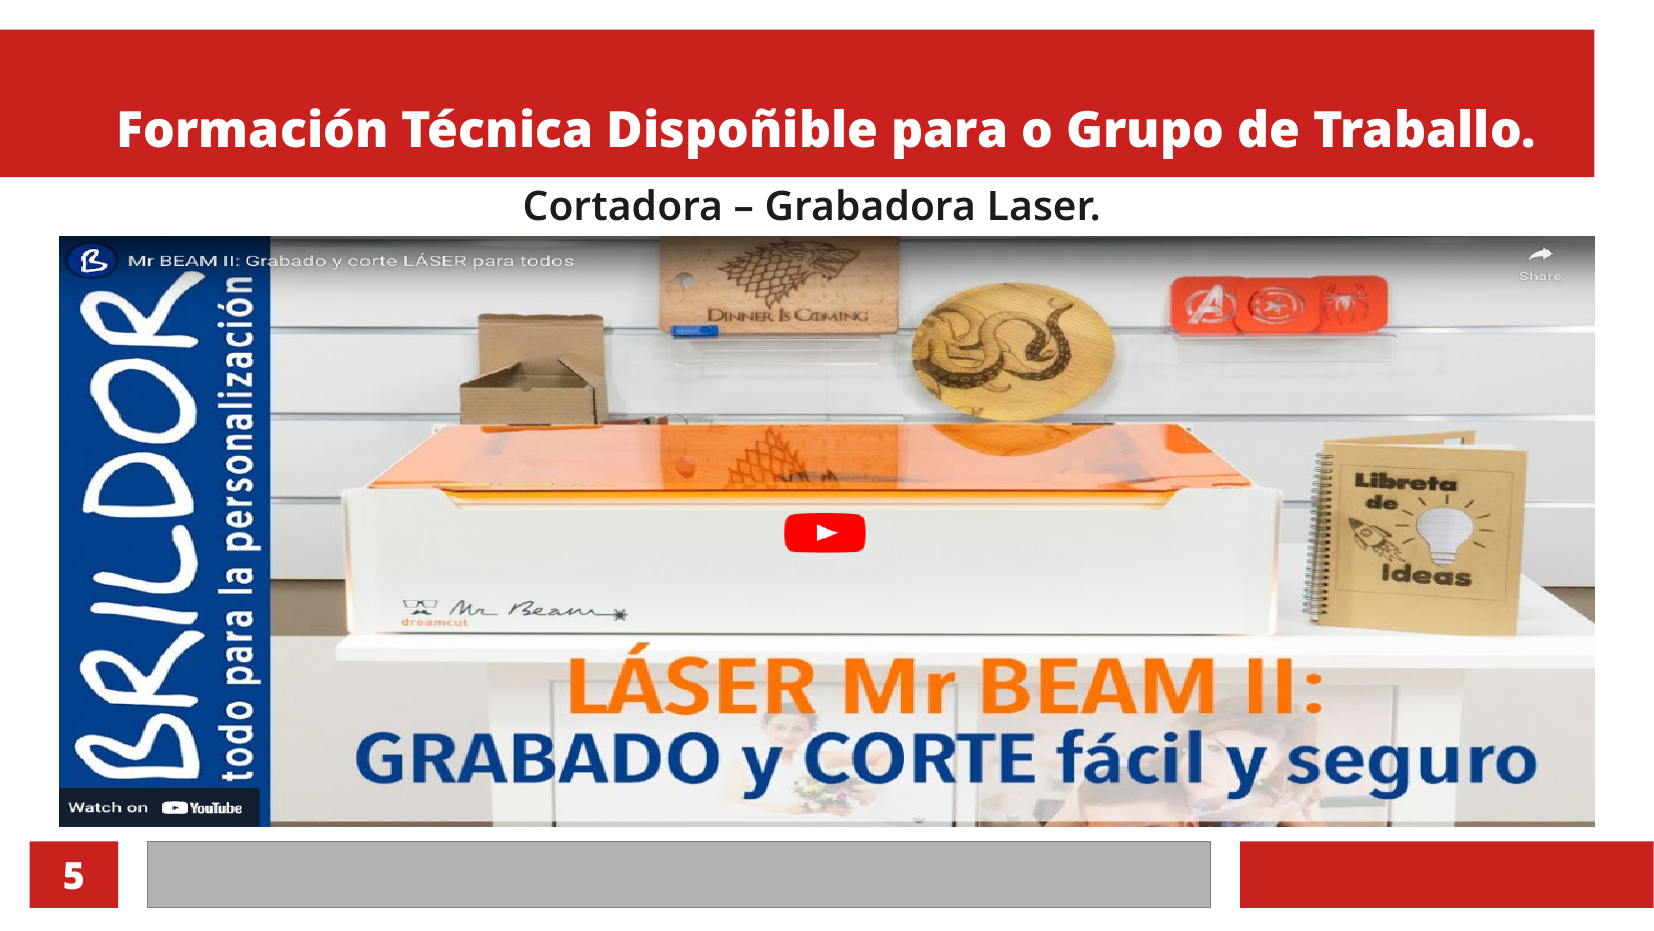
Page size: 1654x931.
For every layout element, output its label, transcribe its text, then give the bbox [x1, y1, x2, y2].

list Cortadora – Grabadora Laser. [59, 177, 1565, 236]
title Formación Técnica Dispoñible para o Grupo de Traballo. [59, 44, 1595, 163]
picture [59, 236, 1595, 827]
